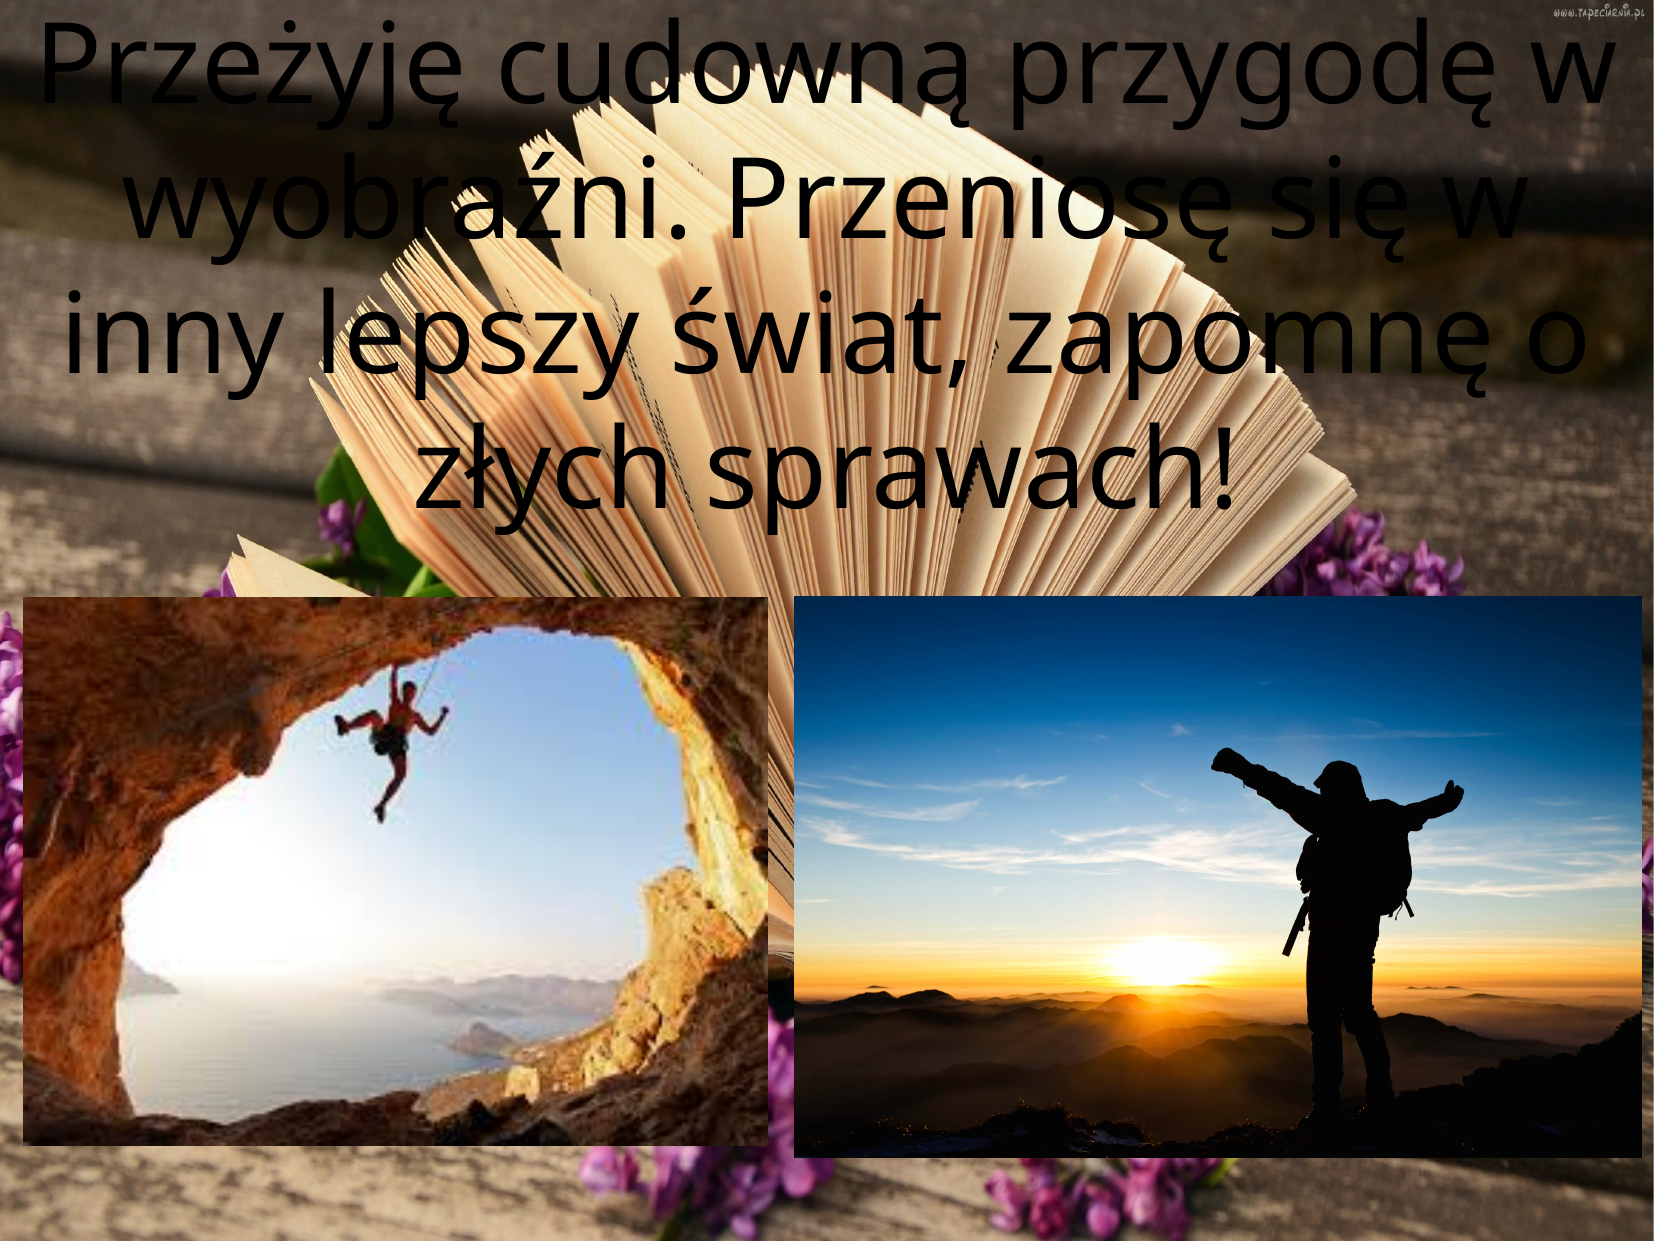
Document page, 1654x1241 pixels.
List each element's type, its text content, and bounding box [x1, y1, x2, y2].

title Przeżyję cudowną przygodę w wyobraźni. Przeniosę się w inny lepszy świat, zapomnę o złych sprawach! [0, 0, 1654, 581]
picture [794, 596, 1642, 1158]
picture [23, 597, 768, 1146]
